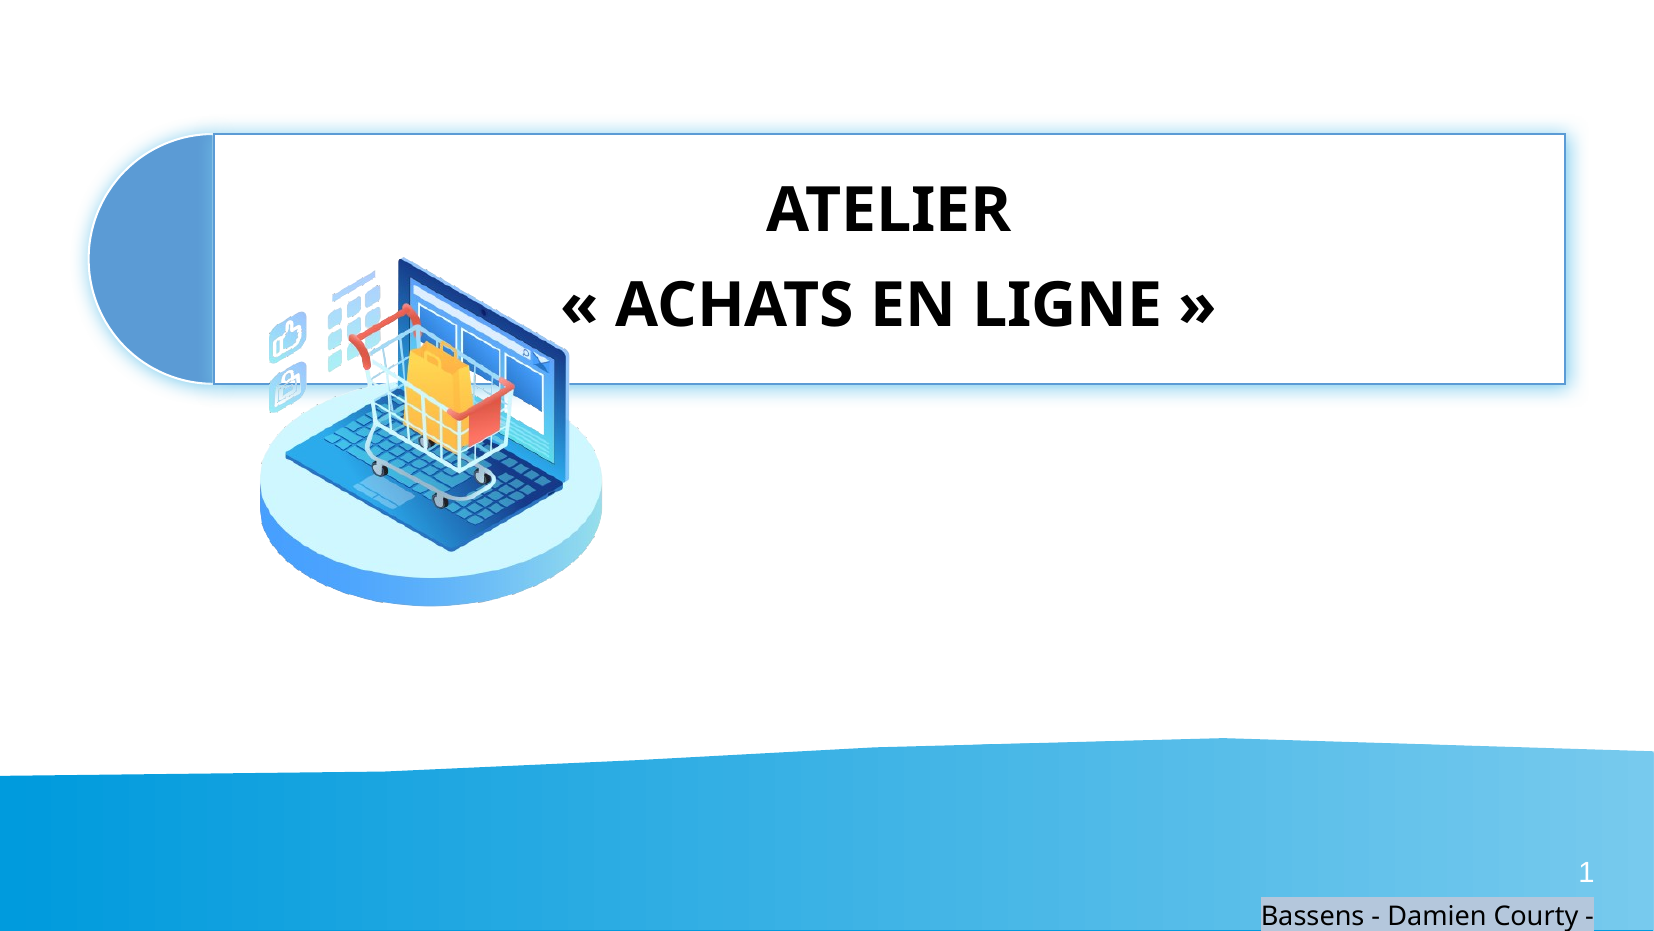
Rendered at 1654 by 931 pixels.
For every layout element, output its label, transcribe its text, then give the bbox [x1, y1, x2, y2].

text_box [88, 133, 213, 384]
text_box ATELIER « ACHATS EN LIGNE » [213, 133, 1566, 384]
text_box Bassens - Damien Courty - 2024 [1246, 889, 1654, 931]
picture [206, 206, 650, 650]
